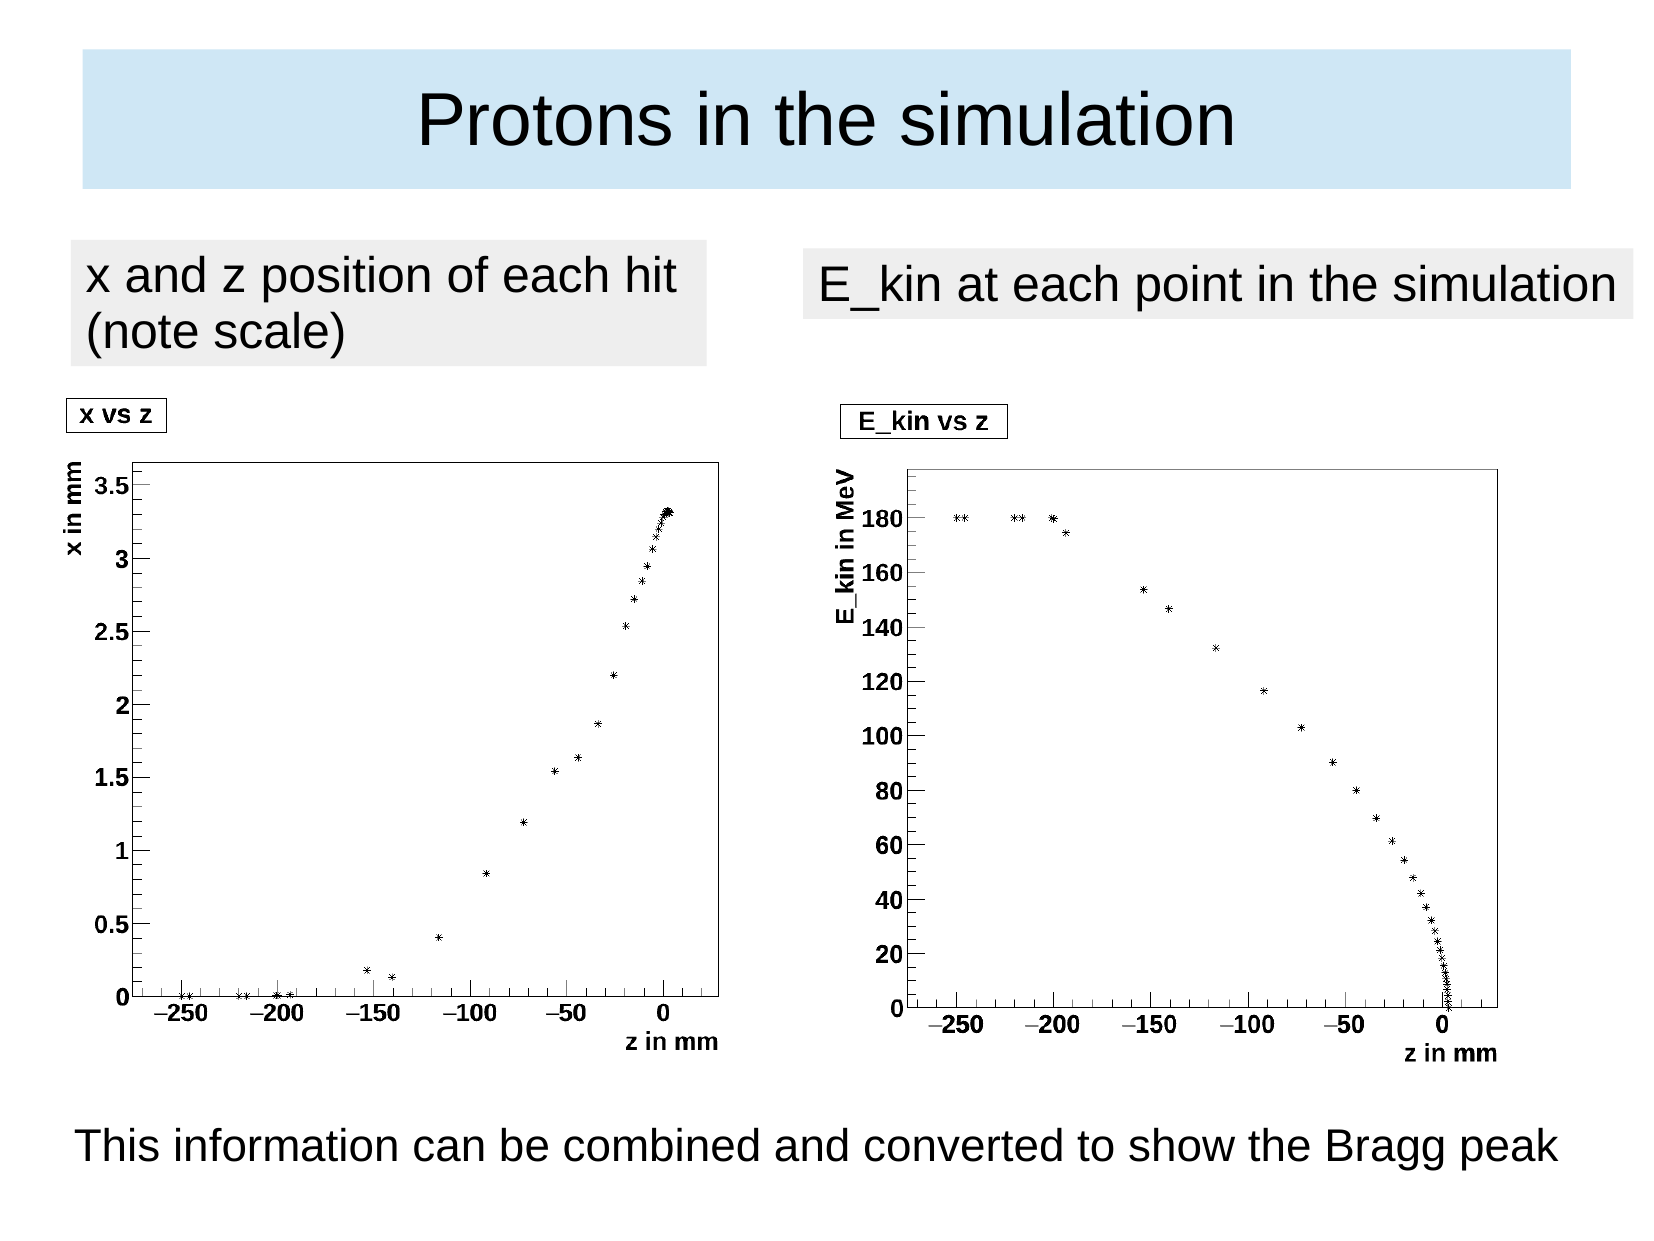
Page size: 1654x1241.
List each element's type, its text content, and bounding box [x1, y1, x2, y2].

title Protons in the simulation [82, 49, 1571, 189]
text_box x and z position of each hit (note scale) [70, 239, 707, 367]
picture [59, 395, 791, 1063]
picture [833, 401, 1571, 1075]
text_box This information can be combined and converted to show the Bragg peak [59, 1112, 1575, 1179]
text_box E_kin at each point in the simulation [803, 248, 1634, 319]
